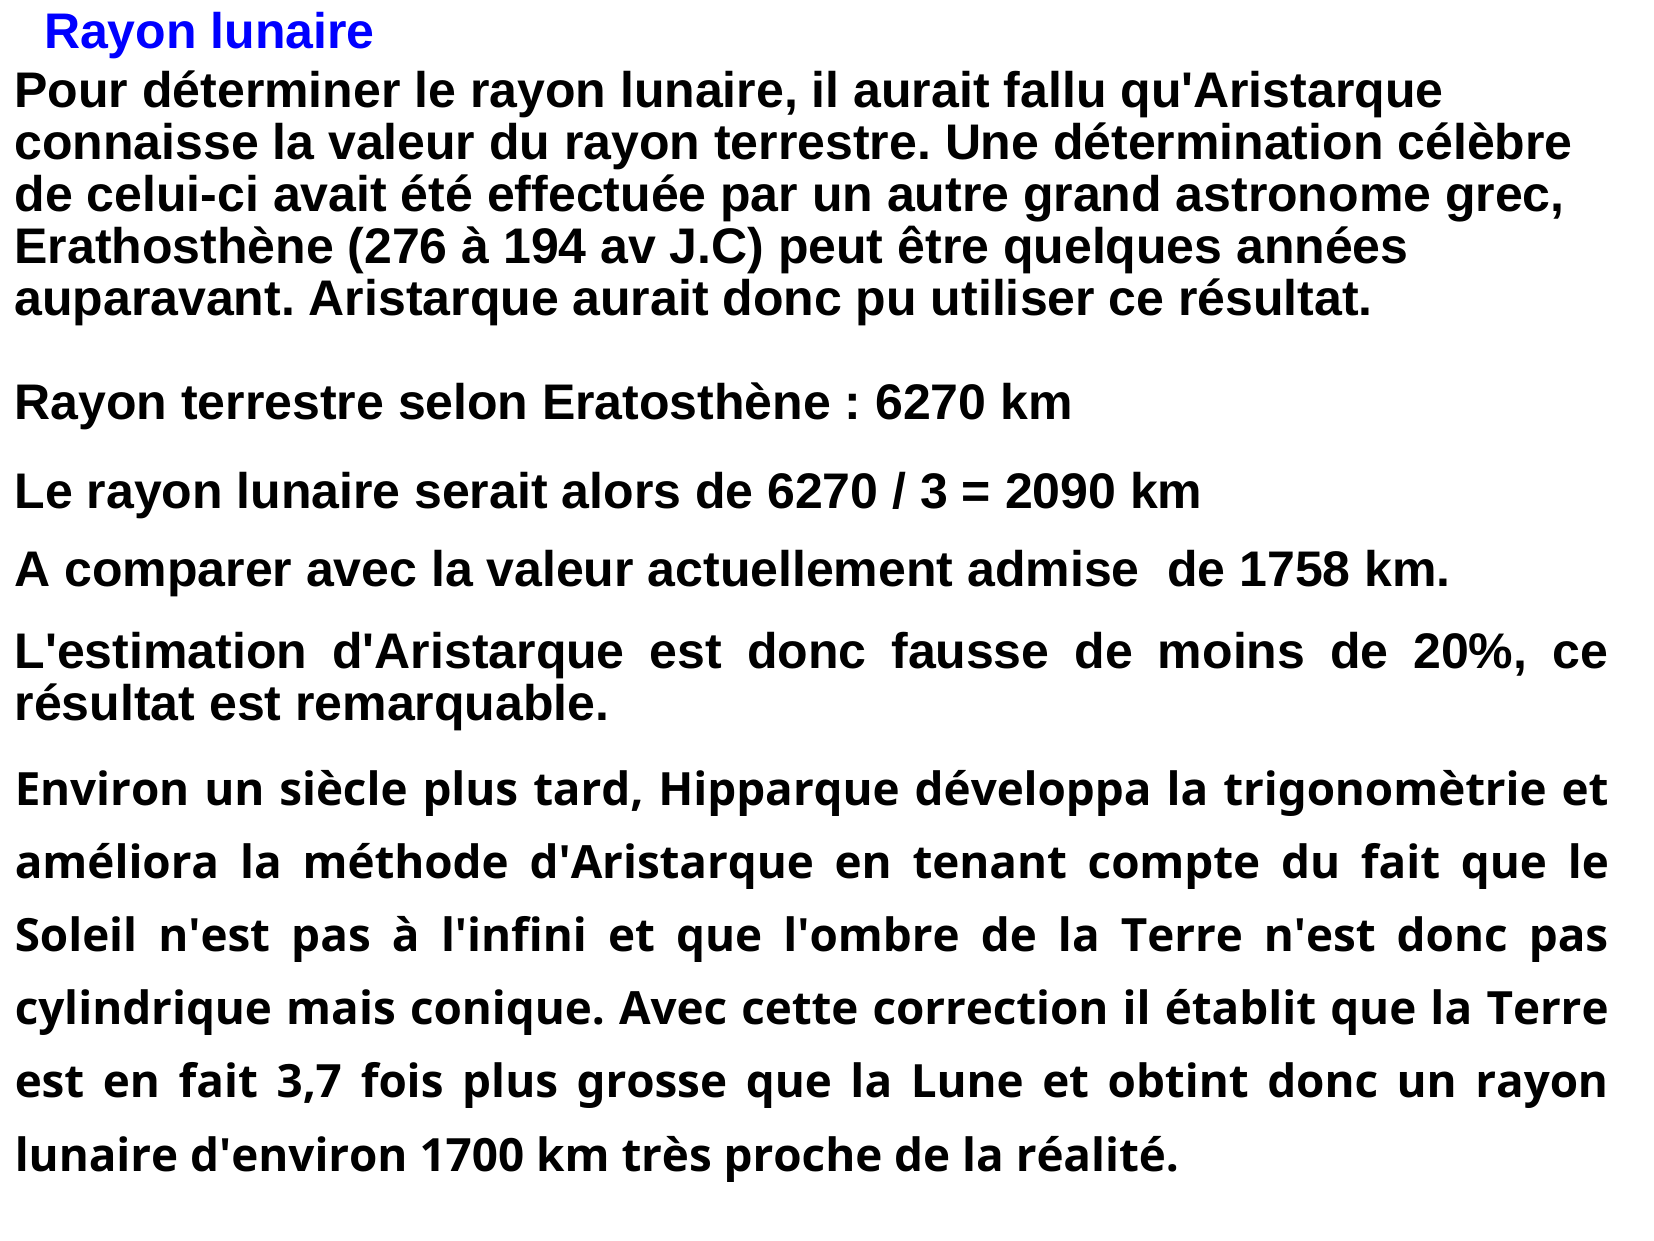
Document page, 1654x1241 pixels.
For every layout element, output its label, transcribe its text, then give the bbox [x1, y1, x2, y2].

text_box Environ un siècle plus tard, Hipparque développa la trigonomètrie et améliora la méthode d'Aristarque en tenant compte du fait que le Soleil n'est pas à l'infini et que l'ombre de la Terre n'est donc pas cylindrique mais conique. Avec cette correction il établit que la Terre est en fait 3,7 fois plus grosse que la Lune et obtint donc un rayon lunaire d'environ 1700 km très proche de la réalité. [0, 738, 1624, 1240]
text_box Rayon terrestre selon Eratosthène : 6270 km [0, 371, 1093, 443]
text_box Pour déterminer le rayon lunaire, il aurait fallu qu'Aristarque connaisse la valeur du rayon terrestre. Une détermination célèbre de celui-ci avait été effectuée par un autre grand astronome grec, Erathosthène (276 à 194 av J.C) peut être quelques années auparavant. Aristarque aurait donc pu utiliser ce résultat. [0, 59, 1654, 359]
text_box Le rayon lunaire serait alors de 6270 / 3 = 2090 km [0, 459, 1654, 532]
text_box A comparer avec la valeur actuellement admise de 1758 km. [0, 537, 1624, 610]
text_box Rayon lunaire [29, 0, 1447, 72]
text_box L'estimation d'Aristarque est donc fausse de moins de 20%, ce résultat est remarquable. [0, 620, 1624, 738]
